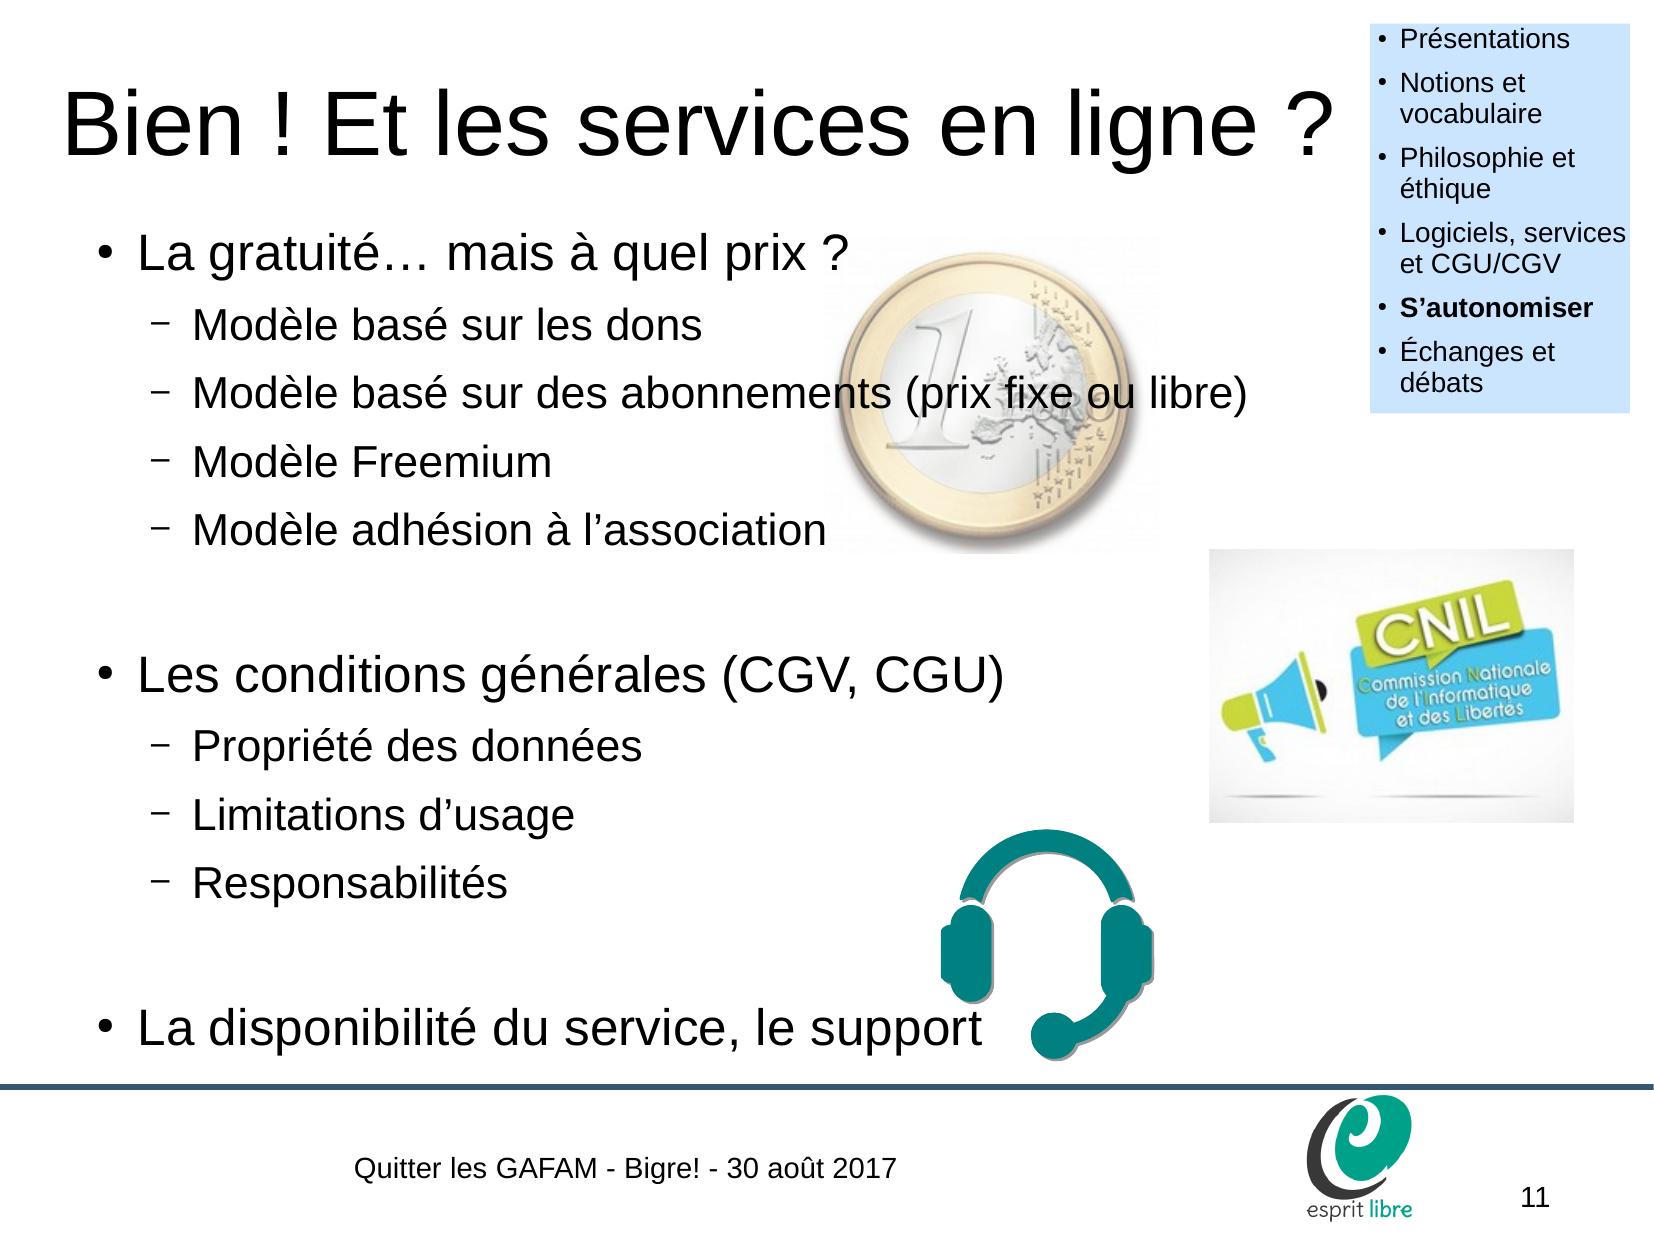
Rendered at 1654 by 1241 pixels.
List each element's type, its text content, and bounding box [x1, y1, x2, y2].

picture [925, 827, 1162, 1064]
list La gratuité… mais à quel prix ? Modèle basé sur les dons Modèle basé sur des abonnements (prix fixe ou libre) Modèle Freemium Modèle adhésion à l’association Les conditions générales (CGV, CGU) Propriété des données Limitations d’usage Responsabilités La disponibilité du service, le support [82, 224, 1571, 1063]
list Présentations Notions et vocabulaire Philosophie et éthique Logiciels, services et CGU/CGV S’autonomiser Échanges et débats [1370, 23, 1630, 414]
title Bien ! Et les services en ligne ? [5, 19, 1394, 227]
picture [1293, 1092, 1424, 1223]
